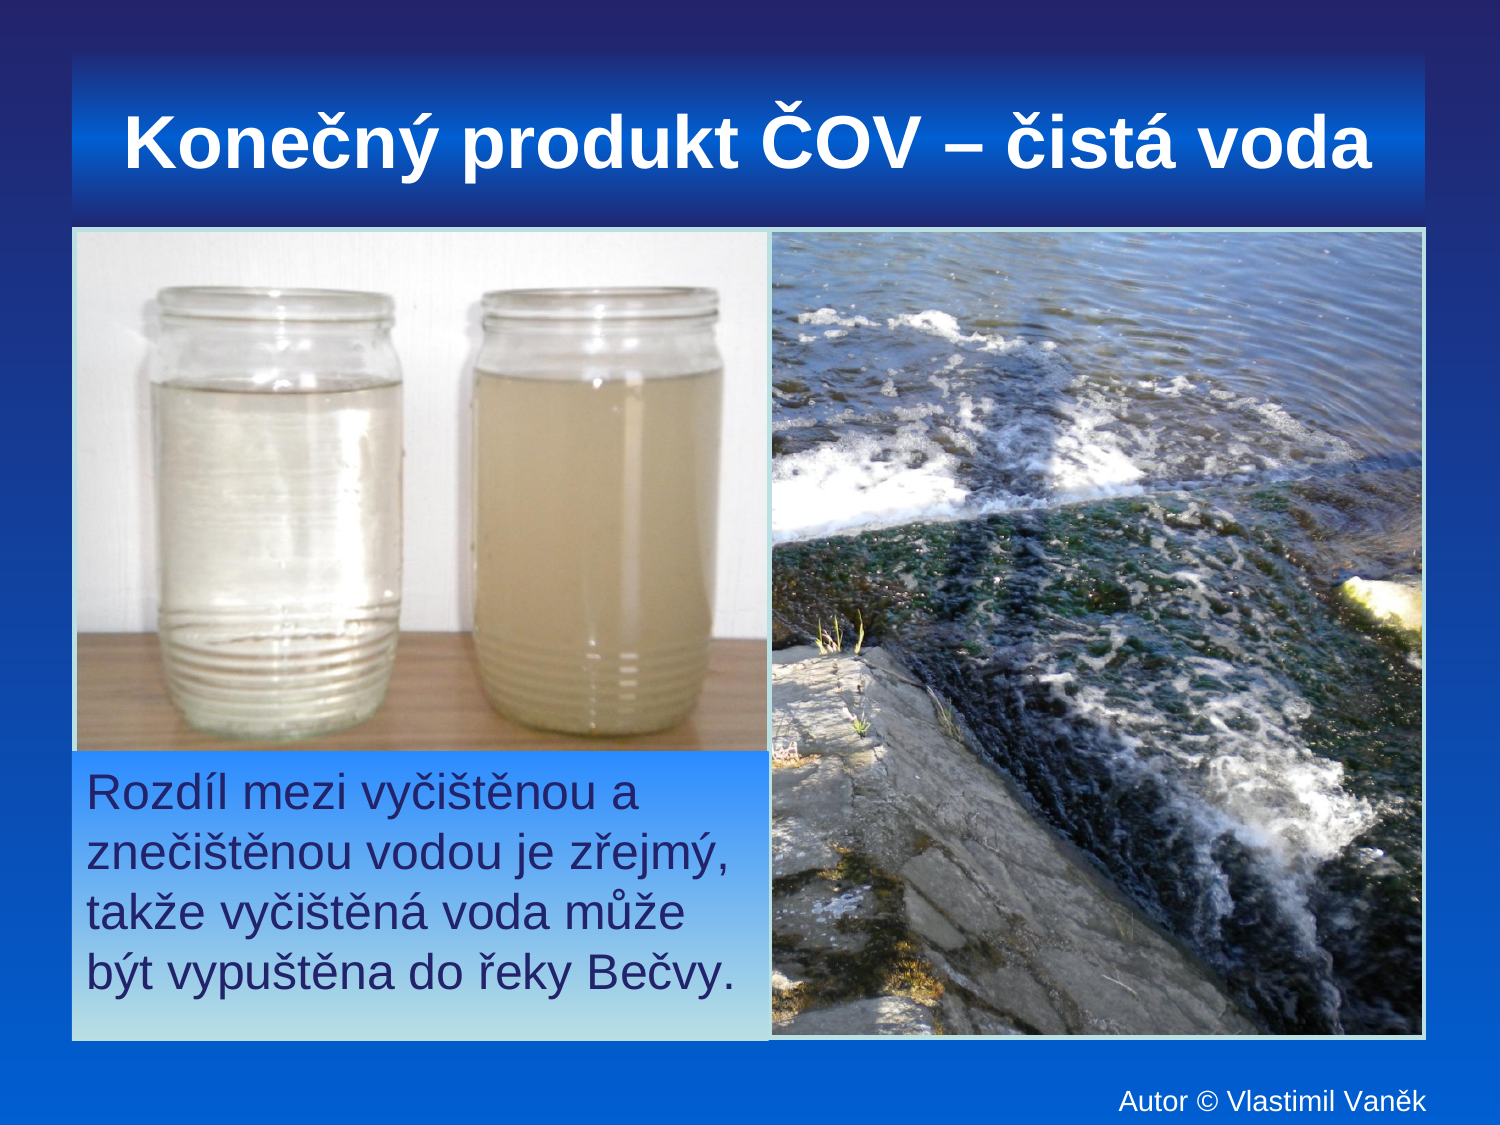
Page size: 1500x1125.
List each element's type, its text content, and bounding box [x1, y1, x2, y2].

text_box [771, 231, 1422, 1035]
text_box Rozdíl mezi vyčištěnou a znečištěnou vodou je zřejmý, takže vyčištěná voda může být vypuštěna do řeky Bečvy. [71, 768, 769, 1041]
text_box Autor © Vlastimil Vaněk [1103, 1074, 1442, 1125]
text_box [76, 231, 767, 751]
title Konečný produkt ČOV – čistá voda [71, 45, 1425, 233]
